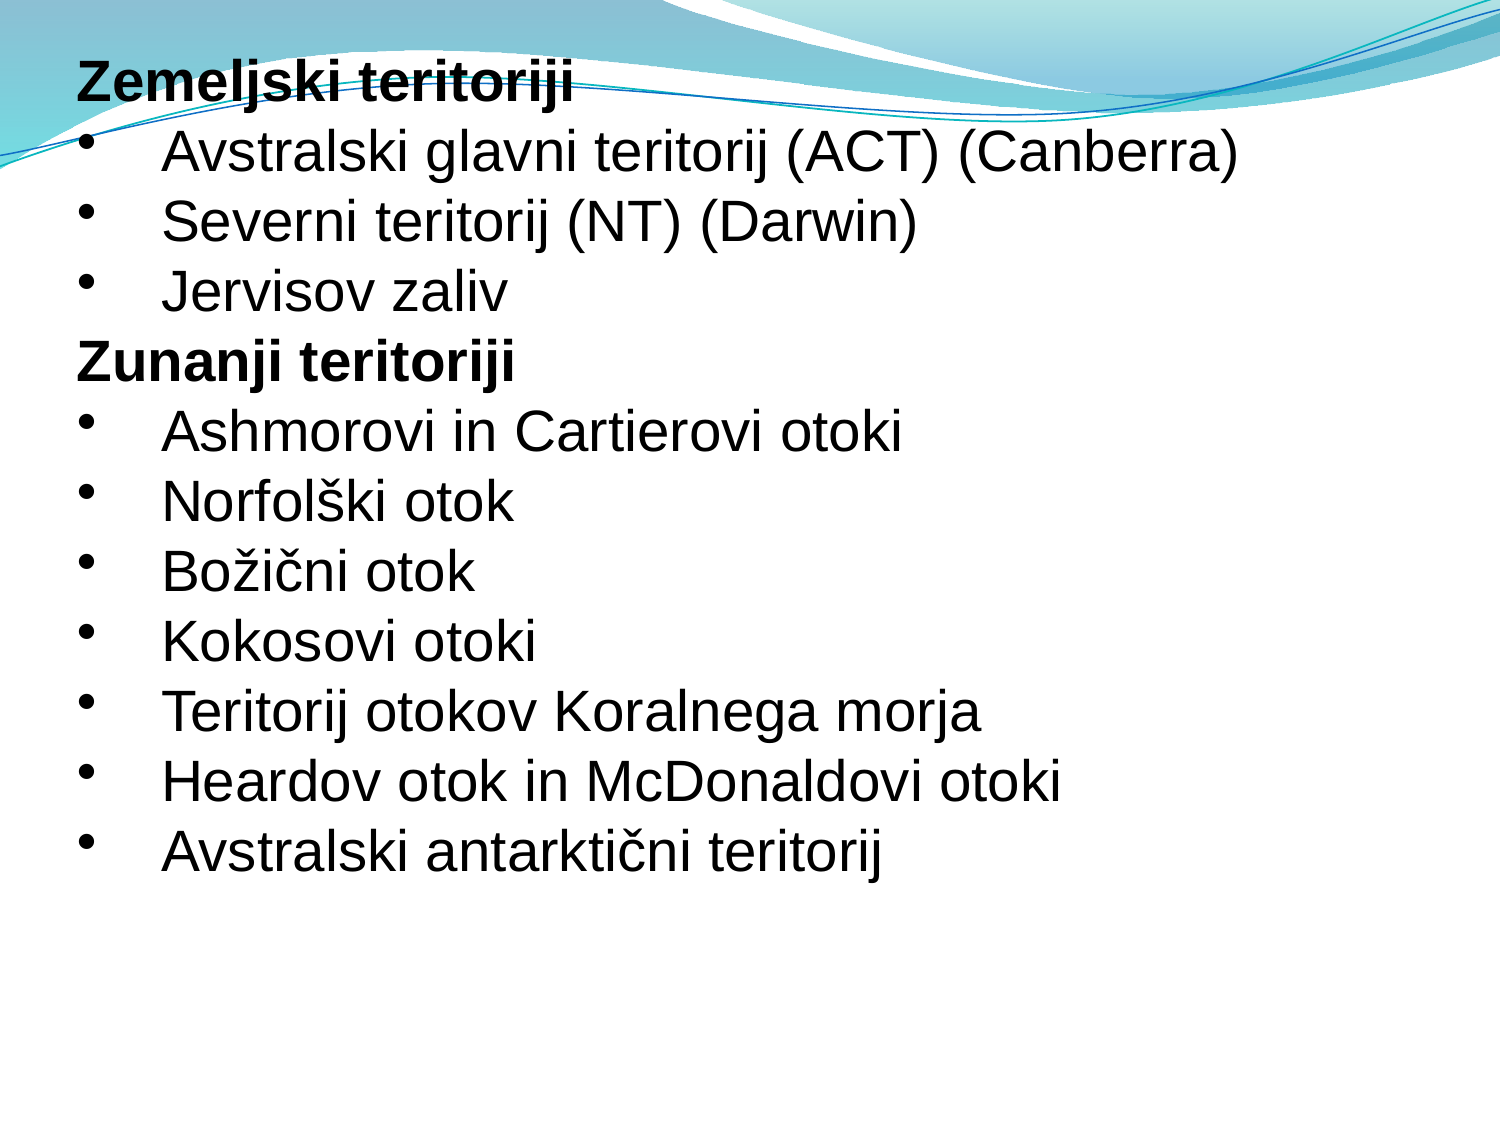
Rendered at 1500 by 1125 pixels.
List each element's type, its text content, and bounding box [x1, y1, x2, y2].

text_box Zemeljski teritoriji Avstralski glavni teritorij (ACT) (Canberra) Severni teritorij (NT) (Darwin) Jervisov zaliv Zunanji teritoriji Ashmorovi in Cartierovi otoki Norfolški otok Božični otok Kokosovi otoki Teritorij otokov Koralnega morja Heardov otok in McDonaldovi otoki Avstralski antarktični teritorij [37, 35, 1242, 967]
